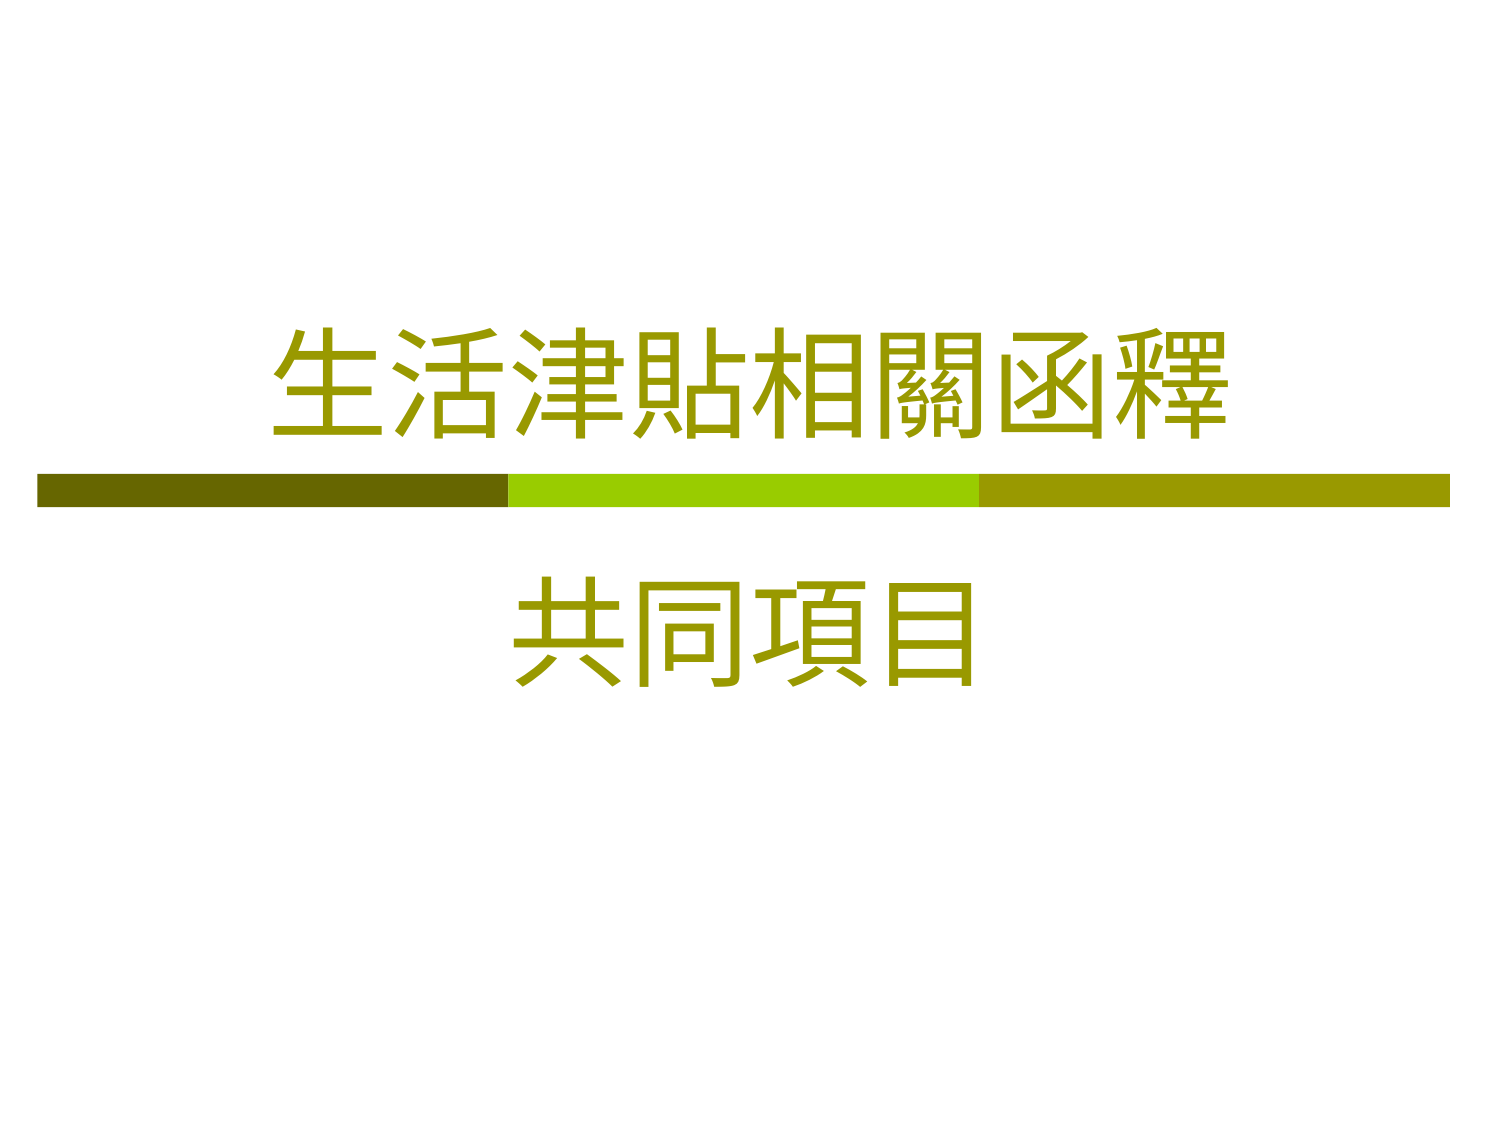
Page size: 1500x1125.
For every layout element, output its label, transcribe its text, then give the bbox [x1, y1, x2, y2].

title 生活津貼相關函釋 [112, 278, 1388, 462]
text_box 共同項目 [112, 527, 1388, 710]
